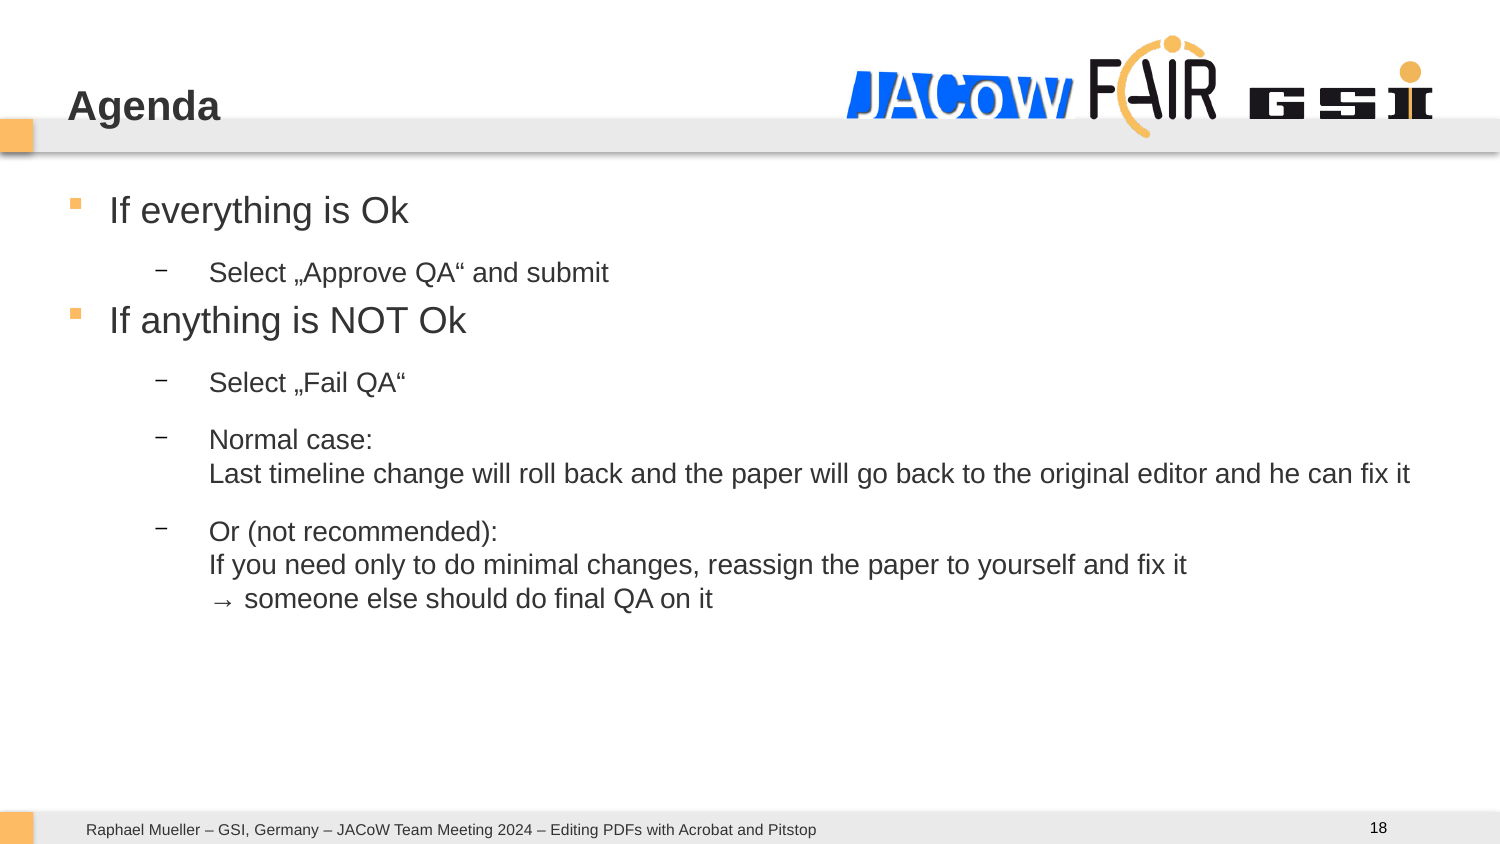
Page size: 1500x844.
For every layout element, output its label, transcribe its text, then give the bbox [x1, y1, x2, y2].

list Agenda [52, 21, 1048, 137]
picture [1248, 59, 1434, 119]
title [0, 38, 1006, 135]
list If everything is Ok Select „Approve QA“ and submit If anything is NOT Ok Select „Fail QA“ Normal case: Last timeline change will roll back and the paper will go back to the original editor and he can fix it Or (not recommended): If you need only to do minimal changes, reassign the paper to yourself and fix it → someone else should do final QA on it [52, 178, 1434, 782]
picture [1089, 33, 1217, 140]
picture [1048, 69, 1075, 119]
